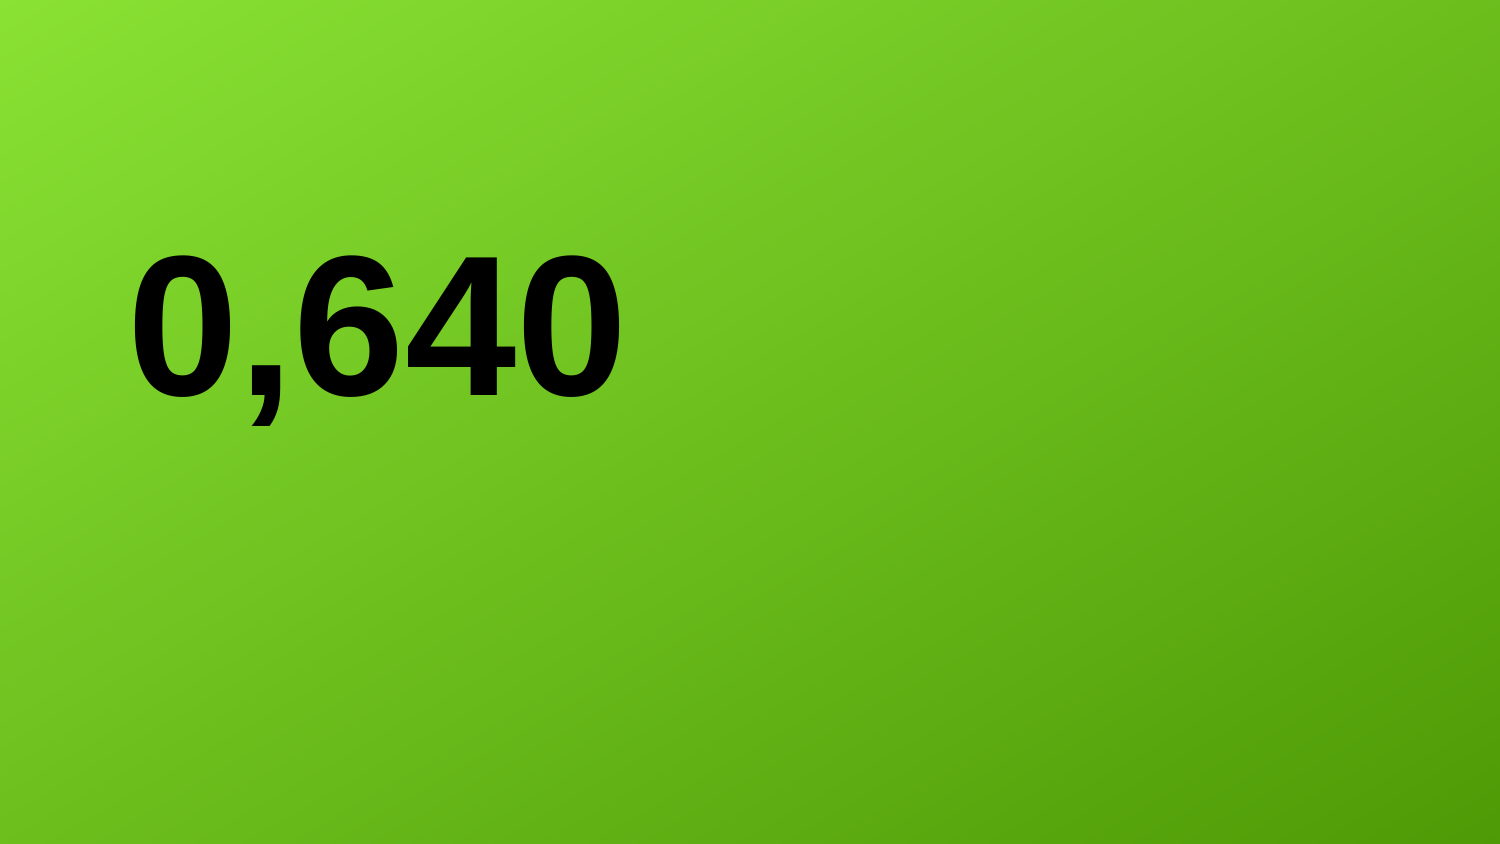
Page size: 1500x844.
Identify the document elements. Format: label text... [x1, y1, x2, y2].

text_box 0,640 [551, 277, 591, 375]
text_box 0,640 [162, 277, 202, 375]
text_box 0,640 [112, 259, 1388, 450]
text_box 0,640 [329, 327, 369, 376]
text_box 0,640 [430, 284, 471, 347]
